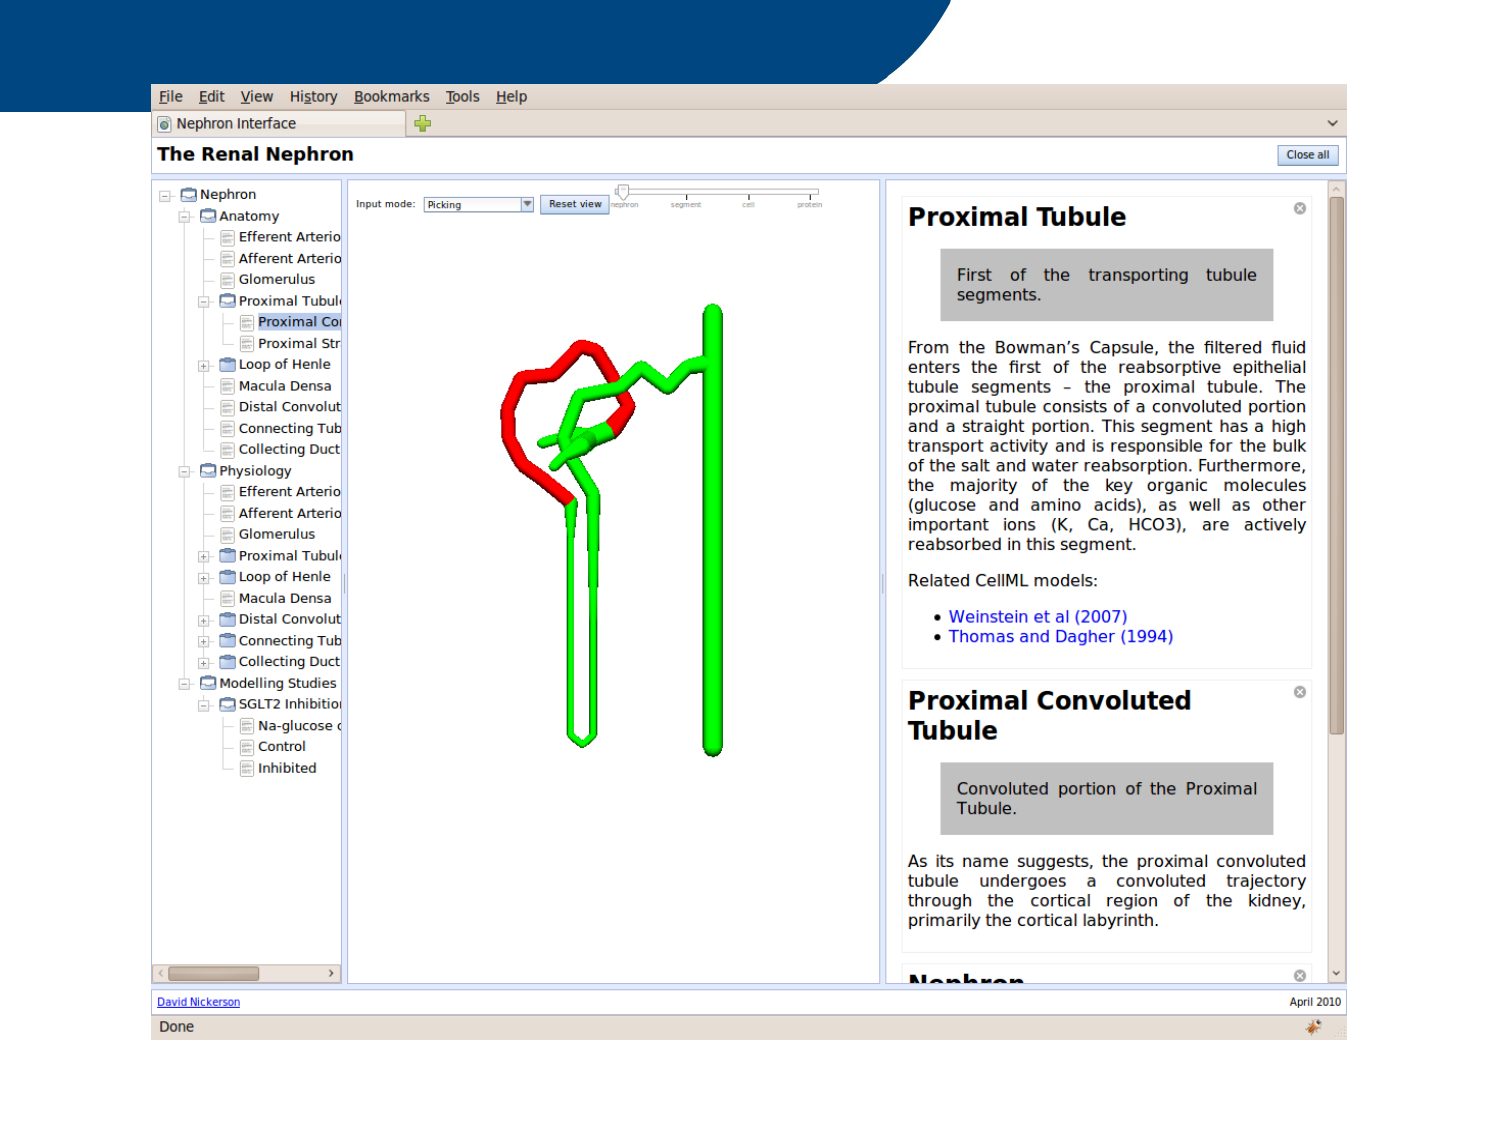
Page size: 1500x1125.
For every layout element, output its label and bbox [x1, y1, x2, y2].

picture [0, 0, 1347, 1040]
